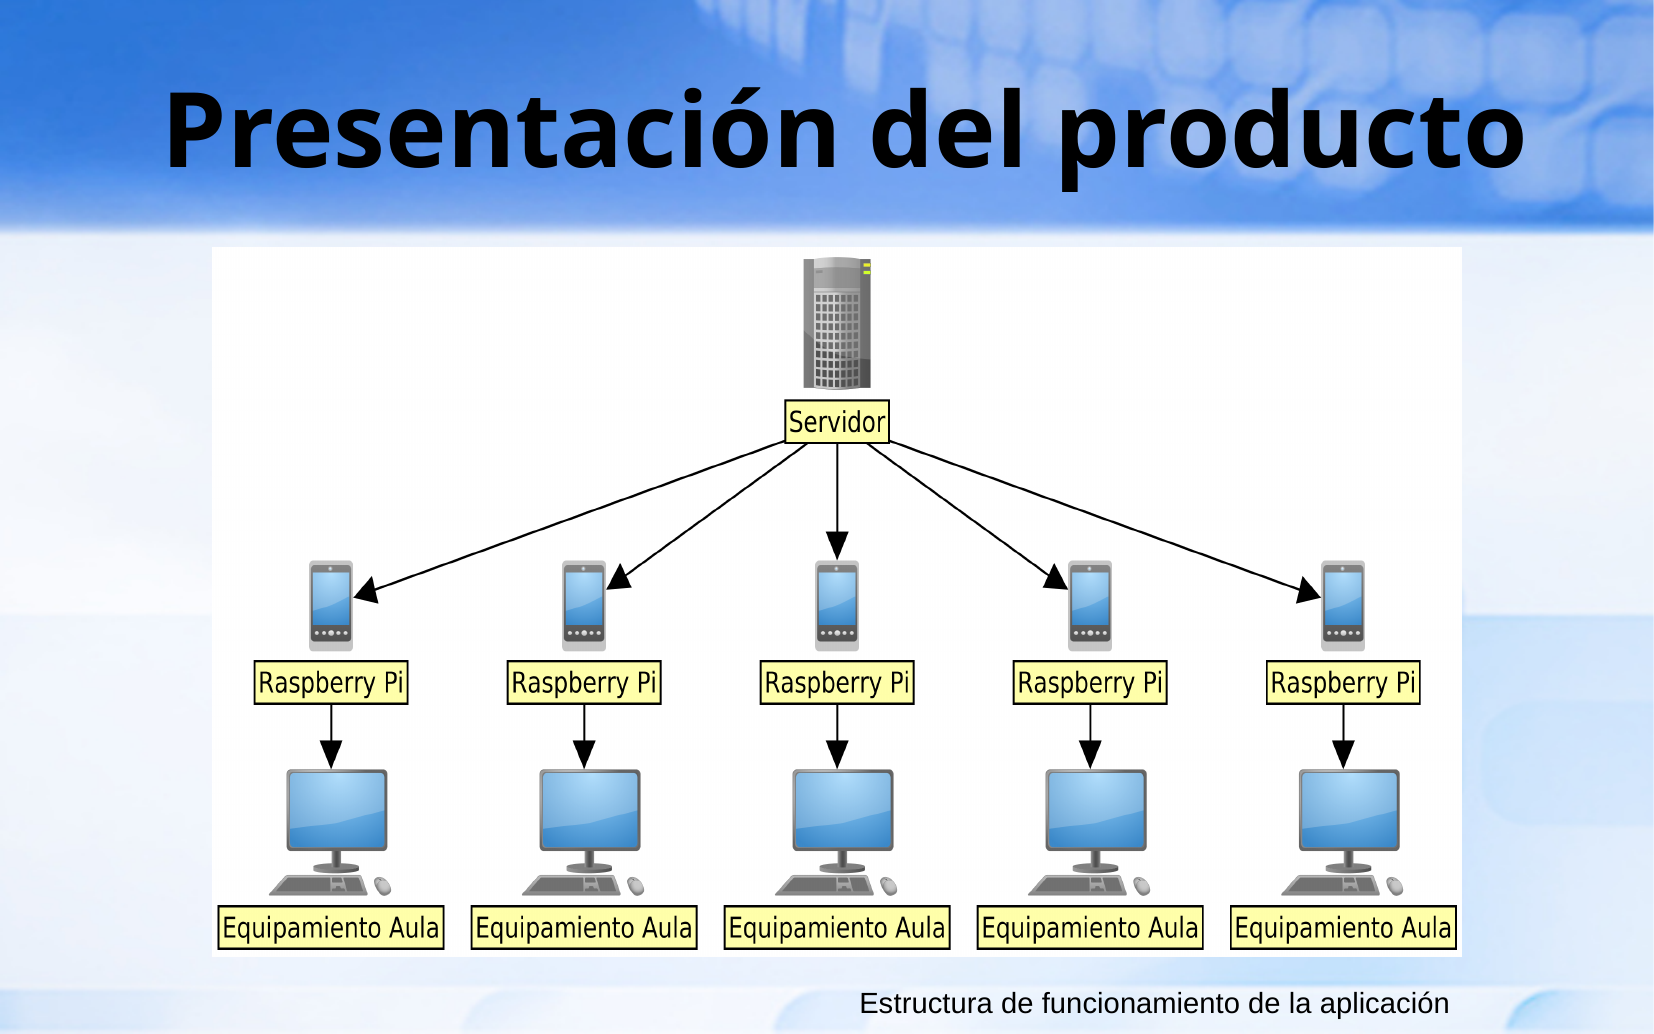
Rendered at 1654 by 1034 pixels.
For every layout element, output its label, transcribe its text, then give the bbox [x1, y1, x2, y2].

text_box Estructura de funcionamiento de la aplicación [844, 979, 1466, 1028]
picture [0, 0, 1654, 1034]
title Presentación del producto [82, 41, 1571, 214]
